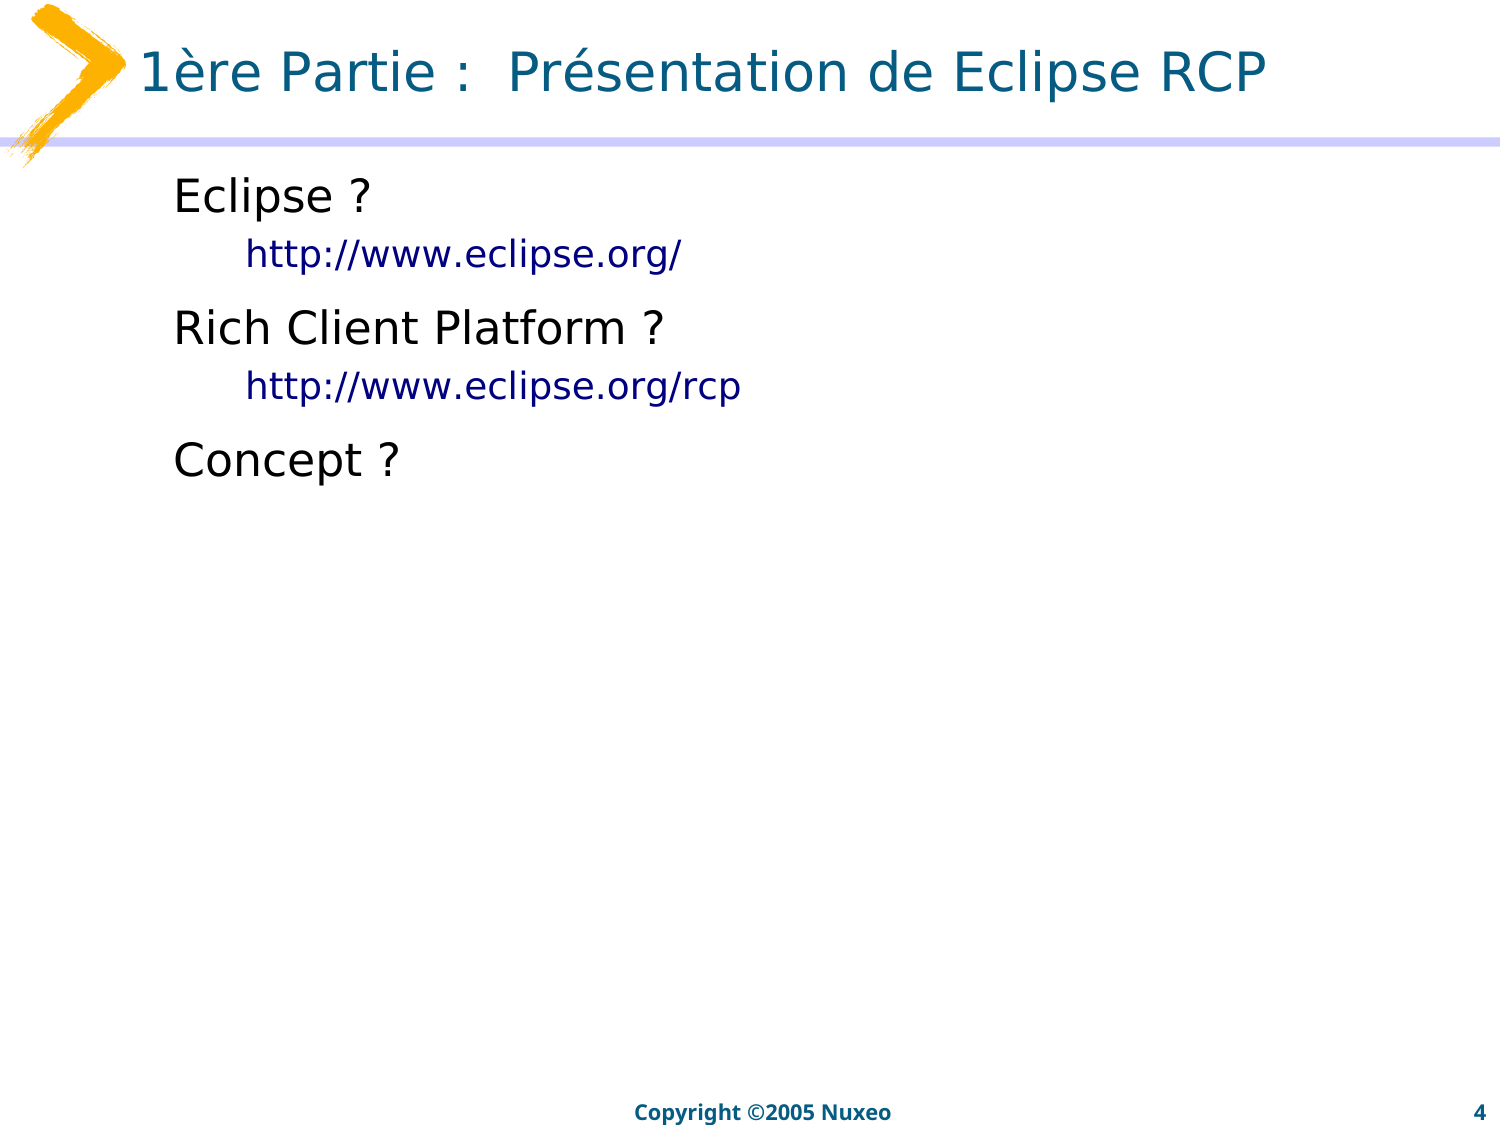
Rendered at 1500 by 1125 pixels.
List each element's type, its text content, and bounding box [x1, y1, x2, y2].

title 1ère Partie : Présentation de Eclipse RCP [139, 12, 1409, 130]
list Eclipse ? http://www.eclipse.org/ Rich Client Platform ? http://www.eclipse.org/rcp Concept ? [170, 170, 1413, 1085]
picture [4, 4, 126, 169]
